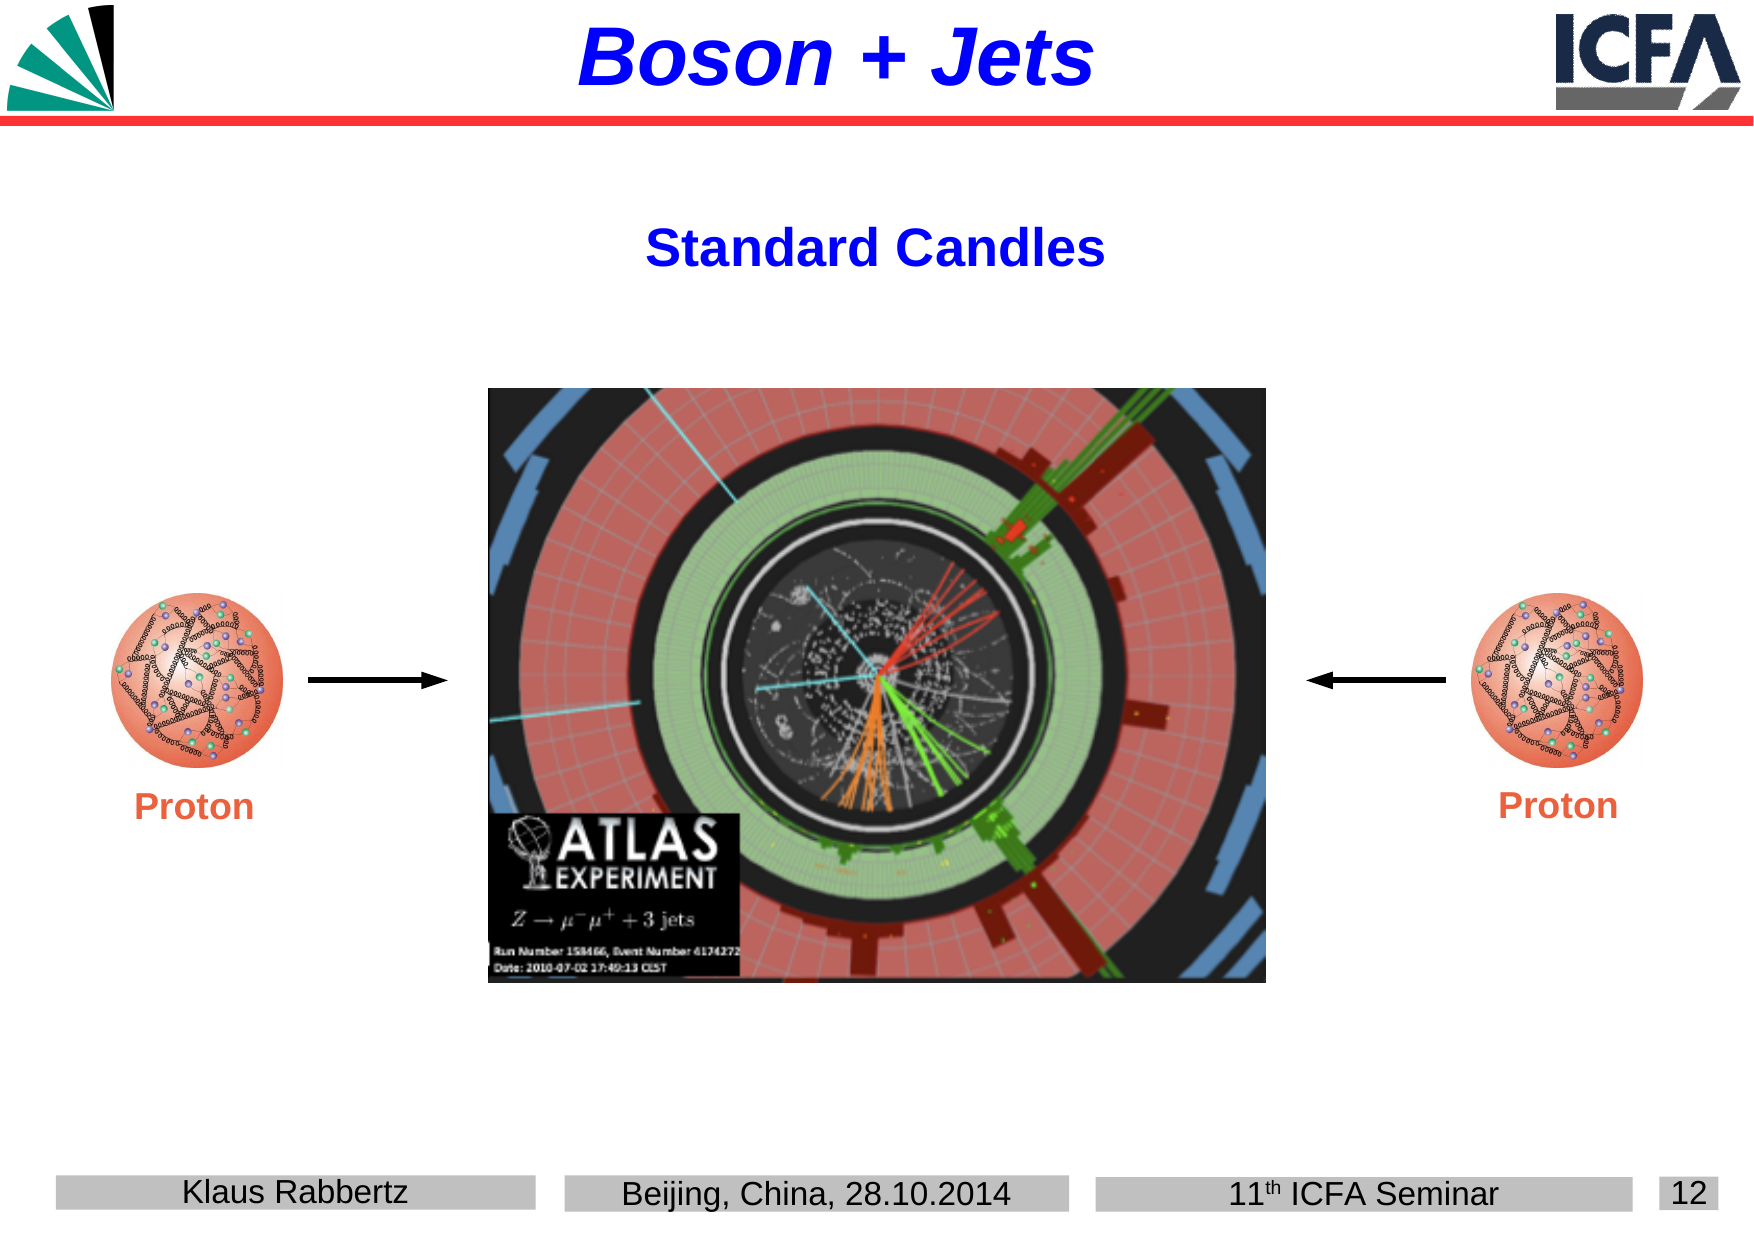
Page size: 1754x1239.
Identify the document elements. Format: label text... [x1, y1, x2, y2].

picture [1471, 593, 1643, 769]
picture [488, 388, 1266, 983]
text_box Proton [122, 779, 269, 834]
text_box Standard Candles [633, 212, 1120, 285]
title Boson + Jets [129, 0, 1545, 114]
text_box Proton [1486, 778, 1632, 834]
picture [7, 5, 114, 112]
picture [111, 593, 283, 769]
picture [1556, 14, 1741, 110]
